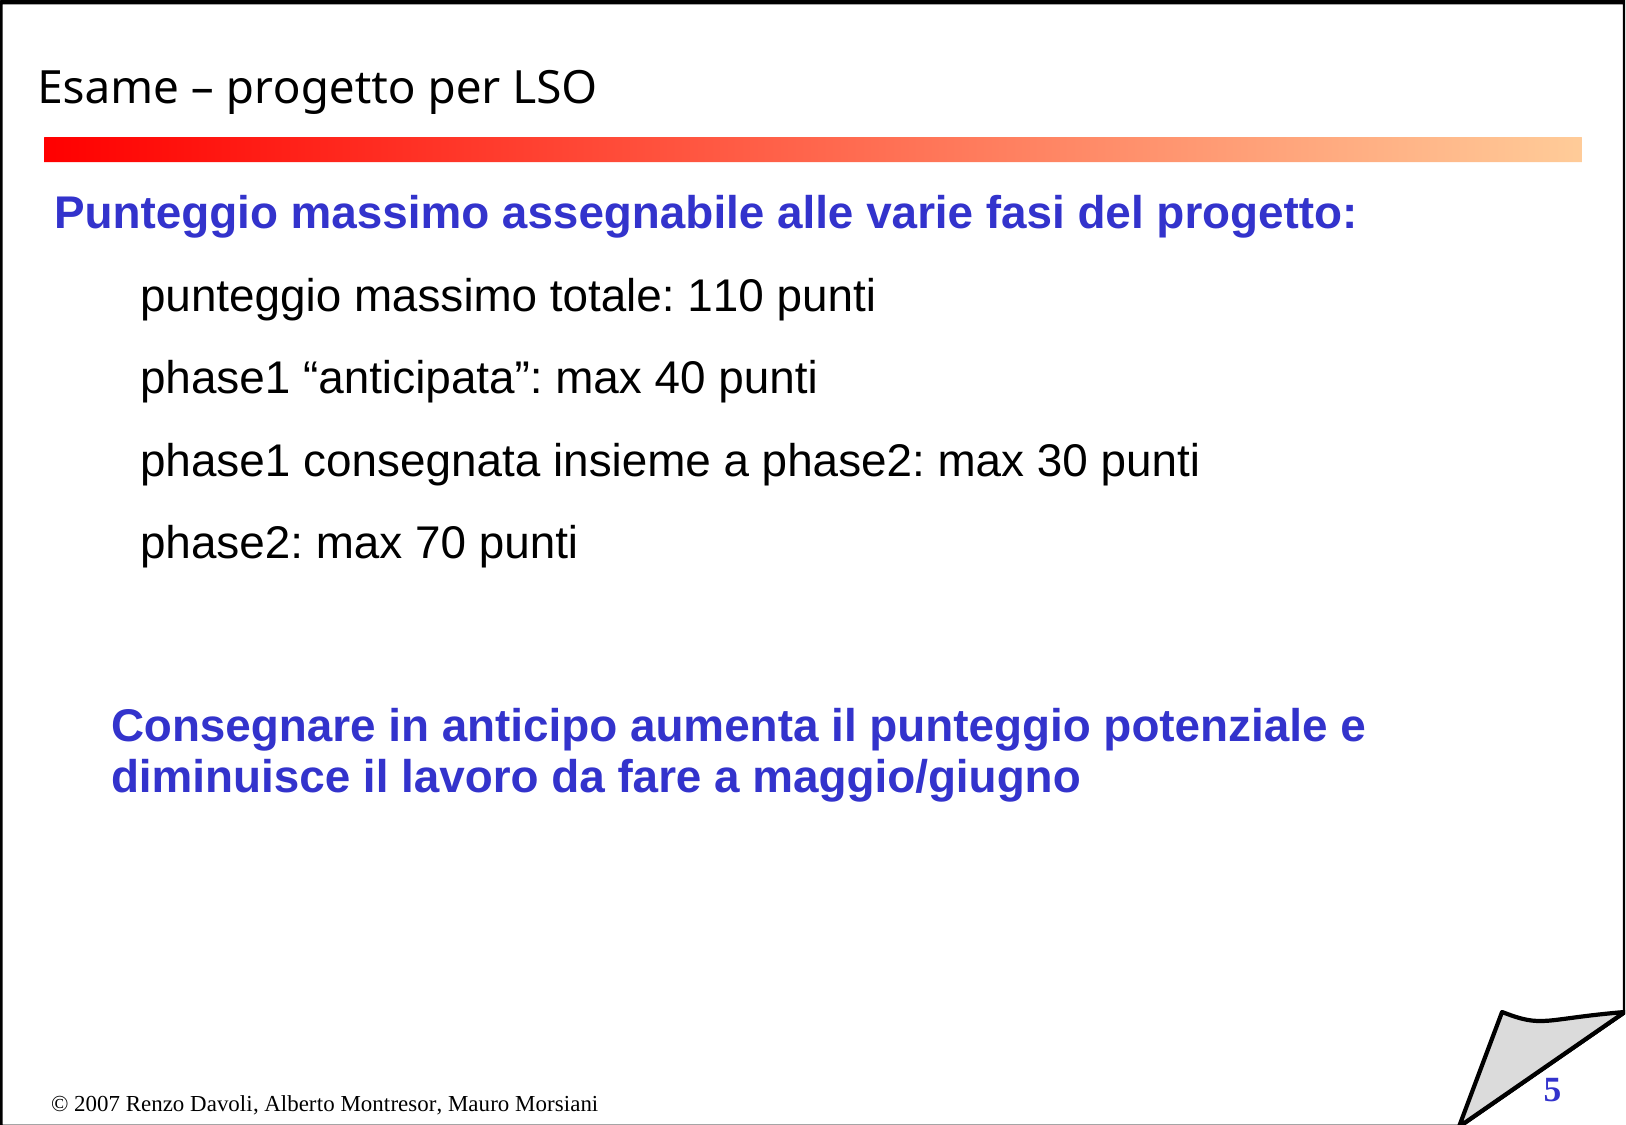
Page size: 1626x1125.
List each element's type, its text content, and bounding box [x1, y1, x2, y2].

title Esame – progetto per LSO [37, 44, 1588, 131]
list Punteggio massimo assegnabile alle varie fasi del progetto: punteggio massimo totale: 110 punti phase1 “anticipata”: max 40 punti phase1 consegnata insieme a phase2: max 30 punti phase2: max 70 punti Consegnare in anticipo aumenta il punteggio potenziale e diminuisce il lavoro da fare a maggio/giugno [54, 187, 1571, 1024]
